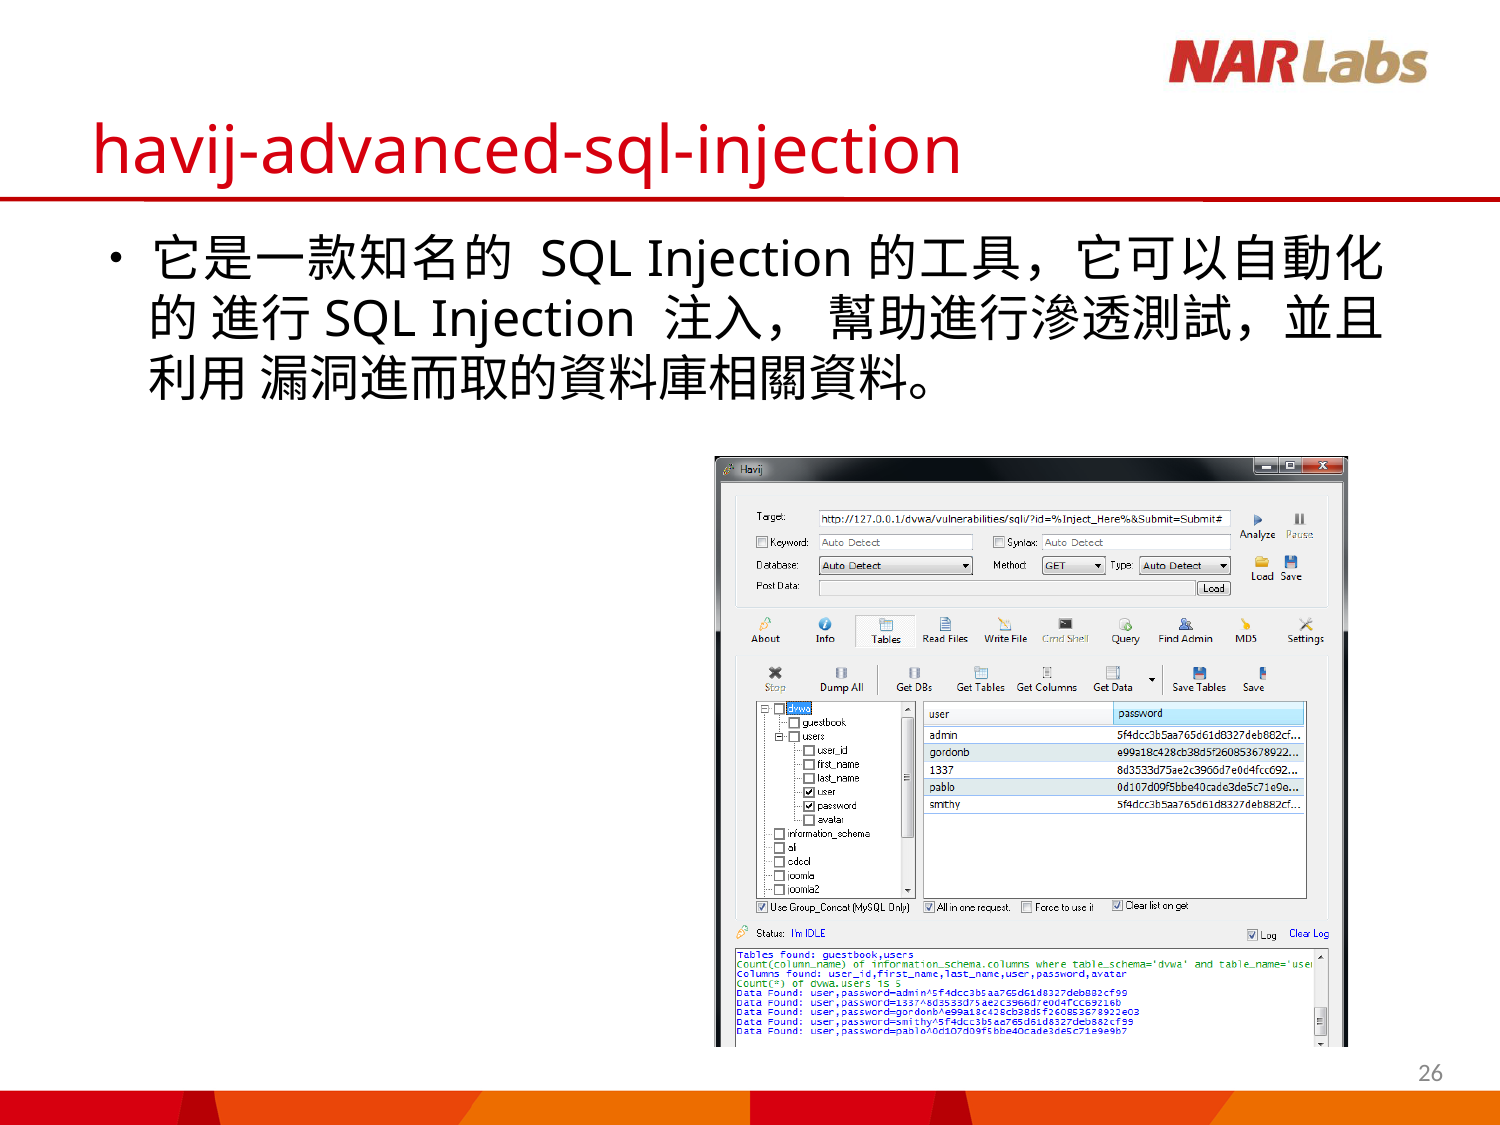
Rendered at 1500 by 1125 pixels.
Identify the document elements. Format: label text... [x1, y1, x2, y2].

text_box 21 [1414, 1056, 1448, 1090]
text_box [715, 456, 1348, 1047]
title havij-advanced-sql-injection [89, 107, 1411, 189]
text_box • 它是一款知名的 SQL Injection的工具，它可以自動化的 進行SQL Injection 注入， 幫助進行滲透測試，並且利用 漏洞進而取的資料庫相關資料。 [89, 226, 1387, 408]
